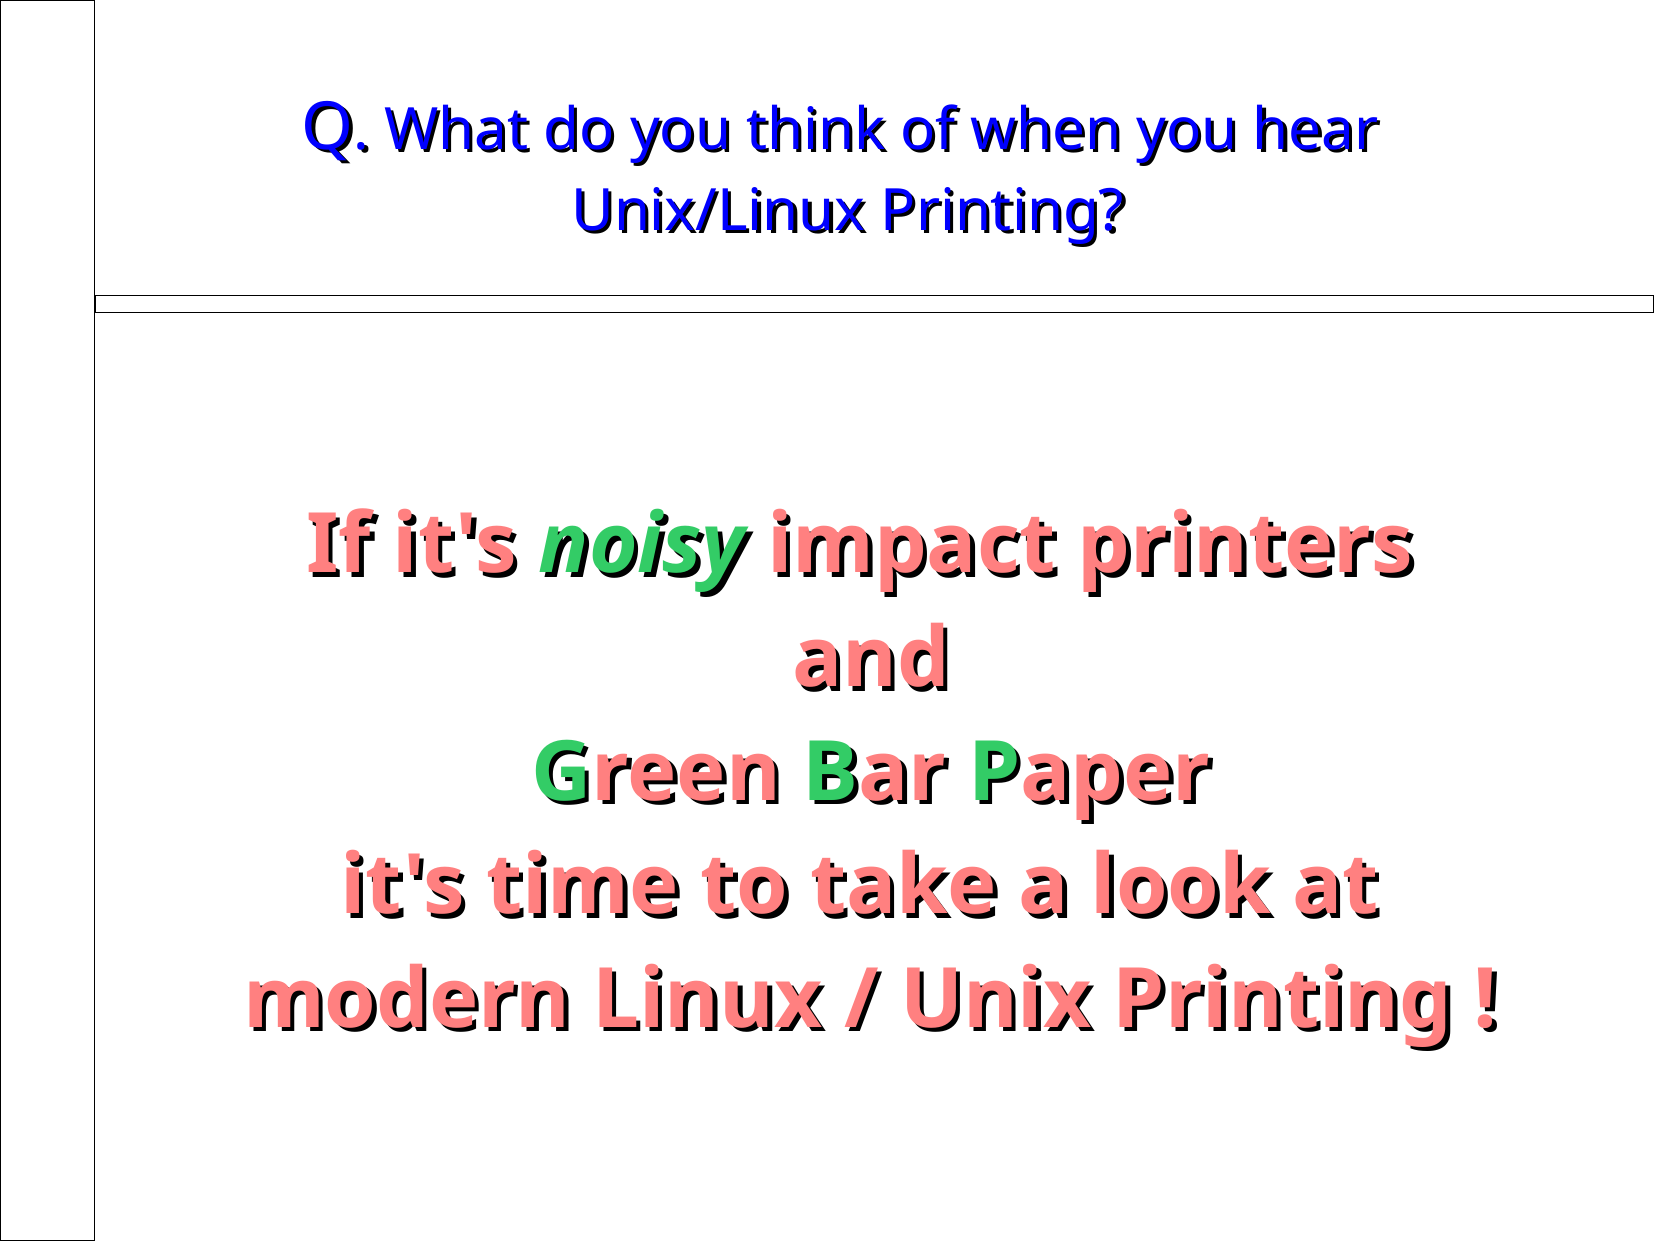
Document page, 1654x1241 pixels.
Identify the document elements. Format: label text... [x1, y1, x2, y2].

text_box Q. What do you think of when you hear Unix/Linux Printing? [177, 22, 1518, 248]
text_box If it's noisy impact printers and Green Bar Paper it's time to take a look at modern Linux / Unix Printing ! [160, 484, 1582, 1197]
